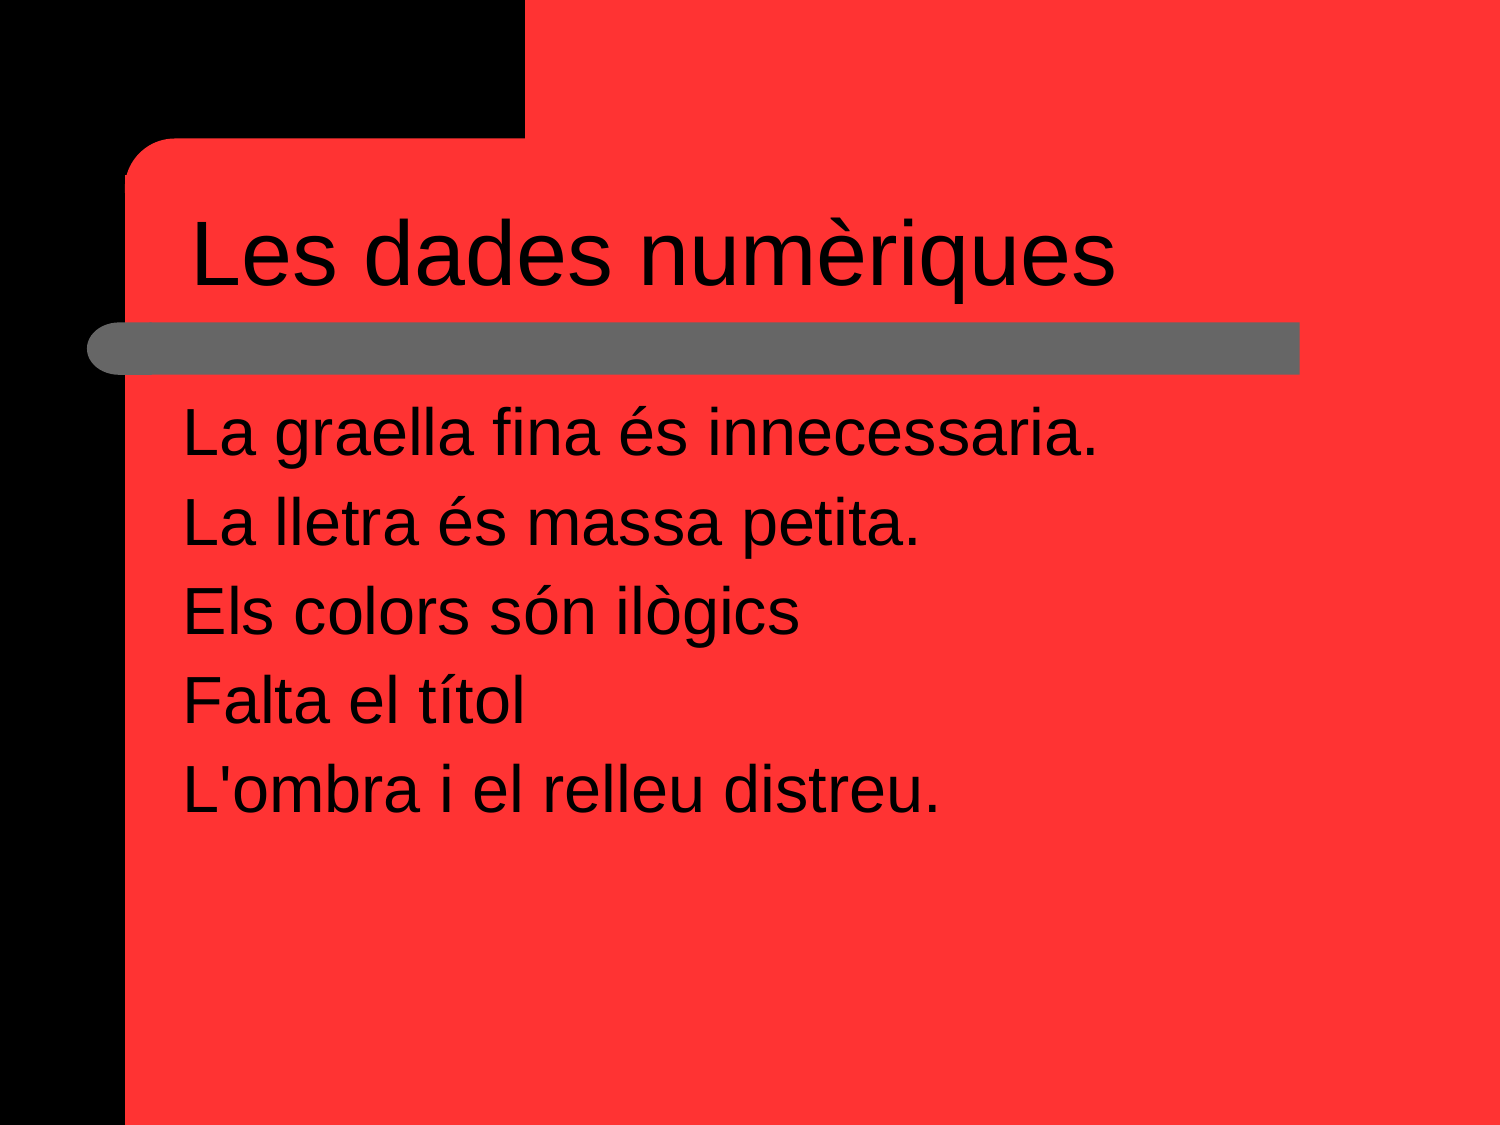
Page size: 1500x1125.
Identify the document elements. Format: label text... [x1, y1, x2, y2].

list La graella fina és innecessaria. La lletra és massa petita. Els colors són ilògics Falta el títol L'ombra i el relleu distreu. [149, 387, 1463, 1010]
title Les dades numèriques [149, 124, 1463, 313]
